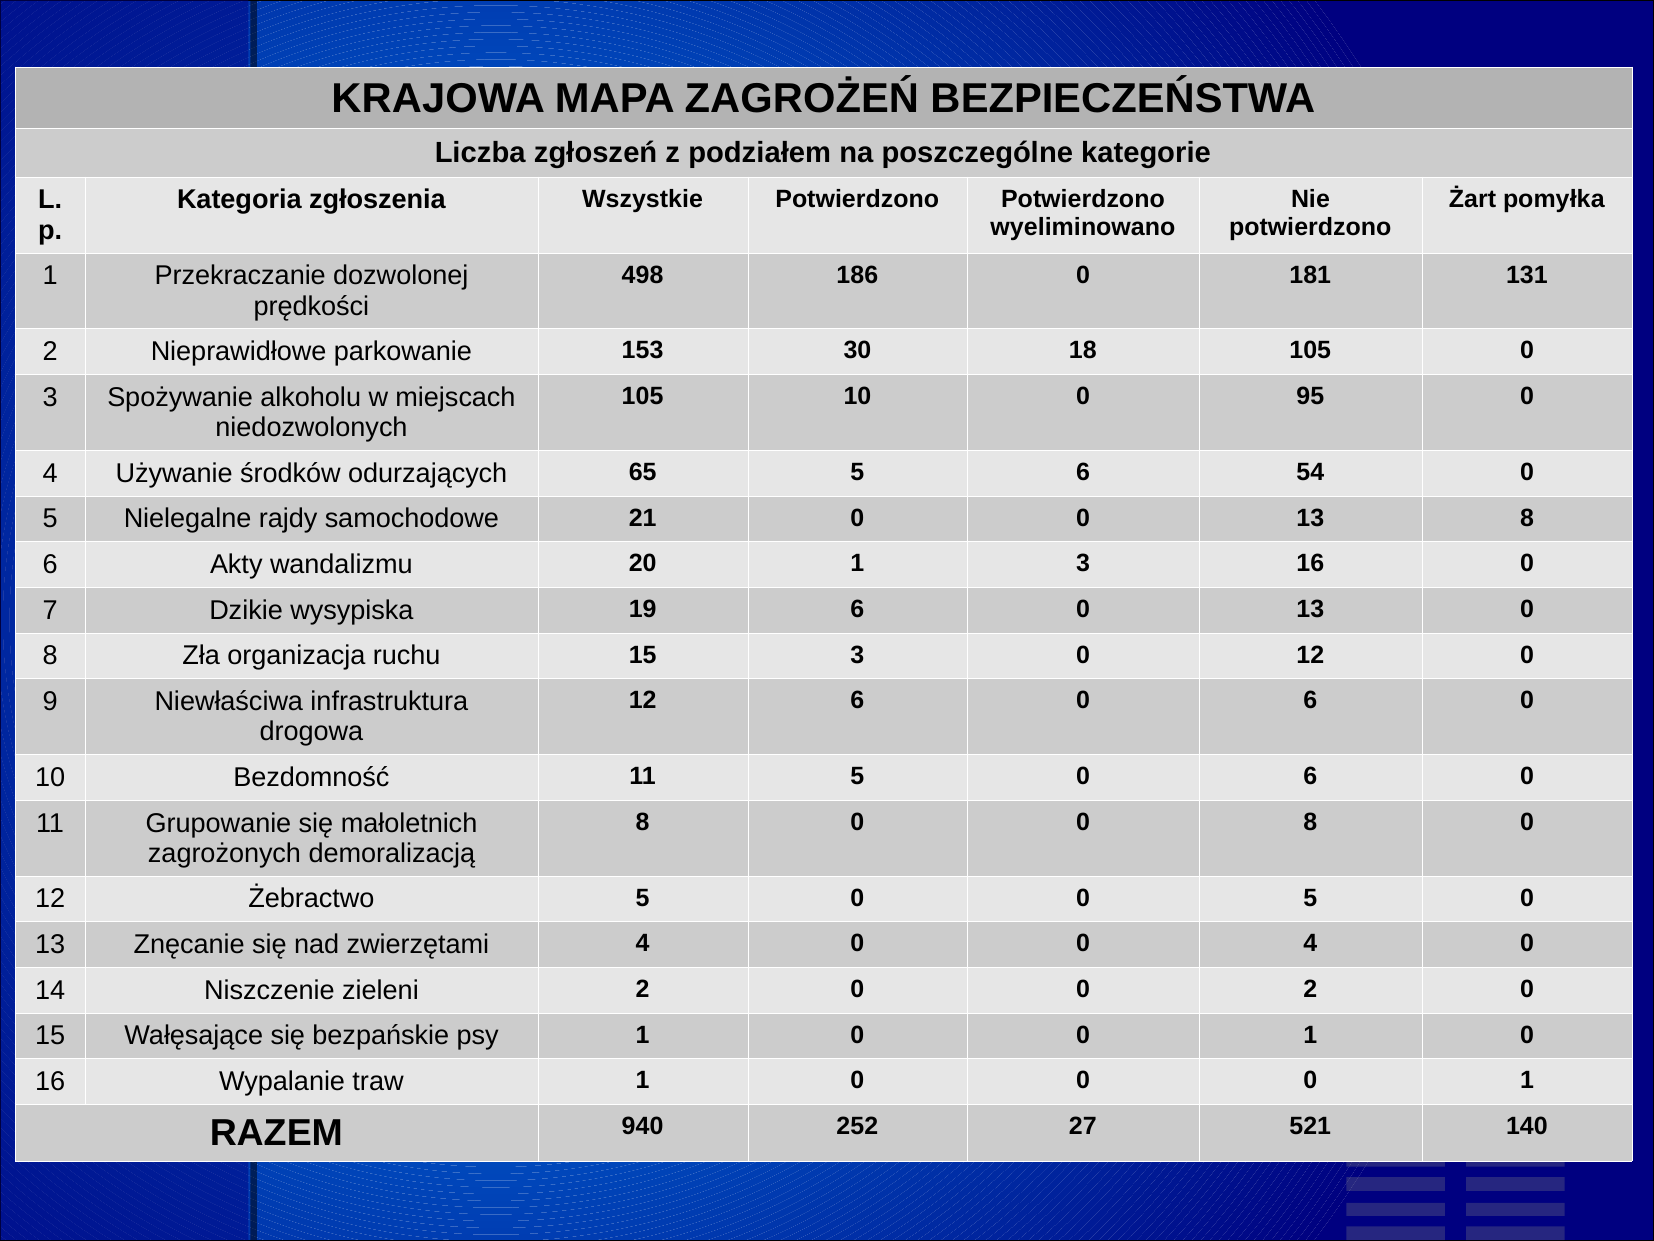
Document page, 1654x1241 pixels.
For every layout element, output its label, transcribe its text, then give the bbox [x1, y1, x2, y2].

table_cell 0 [968, 922, 1199, 967]
table_cell 10 [749, 375, 967, 450]
table_cell 153 [539, 329, 748, 374]
table_cell 0 [1423, 542, 1632, 587]
table_cell 4 [16, 451, 85, 496]
table_cell Niszczenie zieleni [86, 968, 538, 1013]
table_cell 0 [968, 634, 1199, 678]
table_cell 2 [1200, 968, 1422, 1013]
table_cell 65 [539, 451, 748, 496]
table_cell Znęcanie się nad zwierzętami [86, 922, 538, 967]
table_cell 6 [1200, 679, 1422, 754]
table_cell 0 [968, 1059, 1199, 1104]
table_cell 54 [1200, 451, 1422, 496]
table_cell 12 [539, 679, 748, 754]
table_cell 0 [968, 877, 1199, 921]
table_cell Niewłaściwa infrastruktura drogowa [86, 679, 538, 754]
table_cell Przekraczanie dozwolonej prędkości [86, 254, 538, 328]
table_cell 0 [1423, 801, 1632, 876]
table_cell 13 [1200, 497, 1422, 541]
table_cell 10 [16, 755, 85, 800]
table_cell 15 [539, 634, 748, 678]
table_cell 8 [16, 634, 85, 678]
table_cell 0 [1200, 1059, 1422, 1104]
table_cell 8 [539, 801, 748, 876]
table_cell Liczba zgłoszeń z podziałem na poszczególne kategorie [16, 129, 1632, 177]
table_cell 8 [1423, 497, 1632, 541]
table_cell 0 [1423, 679, 1632, 754]
table_cell 0 [749, 497, 967, 541]
table_cell 0 [1423, 1014, 1632, 1058]
table_cell 0 [968, 755, 1199, 800]
table_cell Spożywanie alkoholu w miejscach niedozwolonych [86, 375, 538, 450]
table_cell 0 [1423, 755, 1632, 800]
table_cell 0 [1423, 922, 1632, 967]
table_cell Potwierdzono wyeliminowano [968, 178, 1199, 253]
table_cell 21 [539, 497, 748, 541]
table_cell 3 [749, 634, 967, 678]
table_cell Dzikie wysypiska [86, 588, 538, 633]
table_cell Używanie środków odurzających [86, 451, 538, 496]
table_cell Wałęsające się bezpańskie psy [86, 1014, 538, 1058]
table_cell 0 [968, 801, 1199, 876]
table_cell 131 [1423, 254, 1632, 328]
table_cell Akty wandalizmu [86, 542, 538, 587]
table_cell 95 [1200, 375, 1422, 450]
table_cell 20 [539, 542, 748, 587]
table_cell 14 [16, 968, 85, 1013]
table_cell 940 [539, 1105, 748, 1161]
table_cell Nie potwierdzono [1200, 178, 1422, 253]
table_cell 12 [1200, 634, 1422, 678]
table_cell 6 [1200, 755, 1422, 800]
table_cell 0 [1423, 451, 1632, 496]
table_cell Bezdomność [86, 755, 538, 800]
table_cell 7 [16, 588, 85, 633]
table_cell 252 [749, 1105, 967, 1161]
table_cell Nieprawidłowe parkowanie [86, 329, 538, 374]
table_cell 16 [1200, 542, 1422, 587]
table_cell Kategoria zgłoszenia [86, 178, 538, 253]
table_cell Zła organizacja ruchu [86, 634, 538, 678]
table_cell 2 [539, 968, 748, 1013]
table_cell Grupowanie się małoletnich zagrożonych demoralizacją [86, 801, 538, 876]
table_cell 9 [16, 679, 85, 754]
table_cell 0 [749, 801, 967, 876]
table_cell 5 [539, 877, 748, 921]
table_cell 11 [539, 755, 748, 800]
table_cell 8 [1200, 801, 1422, 876]
table_cell 27 [968, 1105, 1199, 1161]
table_cell 18 [968, 329, 1199, 374]
table_cell 6 [16, 542, 85, 587]
table_cell 0 [1423, 329, 1632, 374]
table_cell 1 [1423, 1059, 1632, 1104]
table_cell Wypalanie traw [86, 1059, 538, 1104]
table_cell Wszystkie [539, 178, 748, 253]
table_cell 0 [968, 1014, 1199, 1058]
table_cell 19 [539, 588, 748, 633]
table_cell 30 [749, 329, 967, 374]
table_cell 5 [16, 497, 85, 541]
table_cell 6 [749, 679, 967, 754]
table_cell 0 [968, 375, 1199, 450]
table_header KRAJOWA MAPA ZAGROŻEŃ BEZPIECZEŃSTWA [16, 68, 1632, 128]
table_cell 1 [539, 1014, 748, 1058]
table_cell 4 [539, 922, 748, 967]
table_cell 105 [1200, 329, 1422, 374]
table_cell Żebractwo [86, 877, 538, 921]
table_cell 0 [968, 968, 1199, 1013]
table_cell 4 [1200, 922, 1422, 967]
table_cell 6 [968, 451, 1199, 496]
table_cell 0 [749, 1014, 967, 1058]
table_cell 0 [968, 588, 1199, 633]
table_cell 1 [1200, 1014, 1422, 1058]
table_cell 0 [968, 679, 1199, 754]
table_cell 11 [16, 801, 85, 876]
table_cell 1 [539, 1059, 748, 1104]
table_cell 181 [1200, 254, 1422, 328]
table_cell 140 [1423, 1105, 1632, 1161]
table_cell RAZEM [16, 1105, 538, 1161]
table_cell 186 [749, 254, 967, 328]
table_cell Żart pomyłka [1423, 178, 1632, 253]
table_cell 0 [1423, 588, 1632, 633]
table_cell 0 [749, 877, 967, 921]
table_cell 1 [749, 542, 967, 587]
table_cell 5 [749, 451, 967, 496]
table_cell 0 [968, 254, 1199, 328]
table_cell 105 [539, 375, 748, 450]
table_cell 0 [968, 497, 1199, 541]
table_cell 5 [1200, 877, 1422, 921]
table_cell 0 [1423, 375, 1632, 450]
table_cell 0 [1423, 877, 1632, 921]
table_cell 16 [16, 1059, 85, 1104]
table_cell 2 [16, 329, 85, 374]
table_cell 0 [1423, 634, 1632, 678]
table_cell Potwierdzono [749, 178, 967, 253]
table_cell 3 [968, 542, 1199, 587]
table_cell 0 [1423, 968, 1632, 1013]
table_cell 1 [16, 254, 85, 328]
table_cell 15 [16, 1014, 85, 1058]
table_cell L.p. [16, 178, 85, 253]
table_cell 3 [16, 375, 85, 450]
table_cell 6 [749, 588, 967, 633]
table_cell 498 [539, 254, 748, 328]
table_cell 521 [1200, 1105, 1422, 1161]
table_cell 13 [16, 922, 85, 967]
table_cell 0 [749, 922, 967, 967]
table_cell 5 [749, 755, 967, 800]
table_cell 0 [749, 1059, 967, 1104]
table_cell 0 [749, 968, 967, 1013]
table_cell 13 [1200, 588, 1422, 633]
table_cell Nielegalne rajdy samochodowe [86, 497, 538, 541]
table_cell 12 [16, 877, 85, 921]
